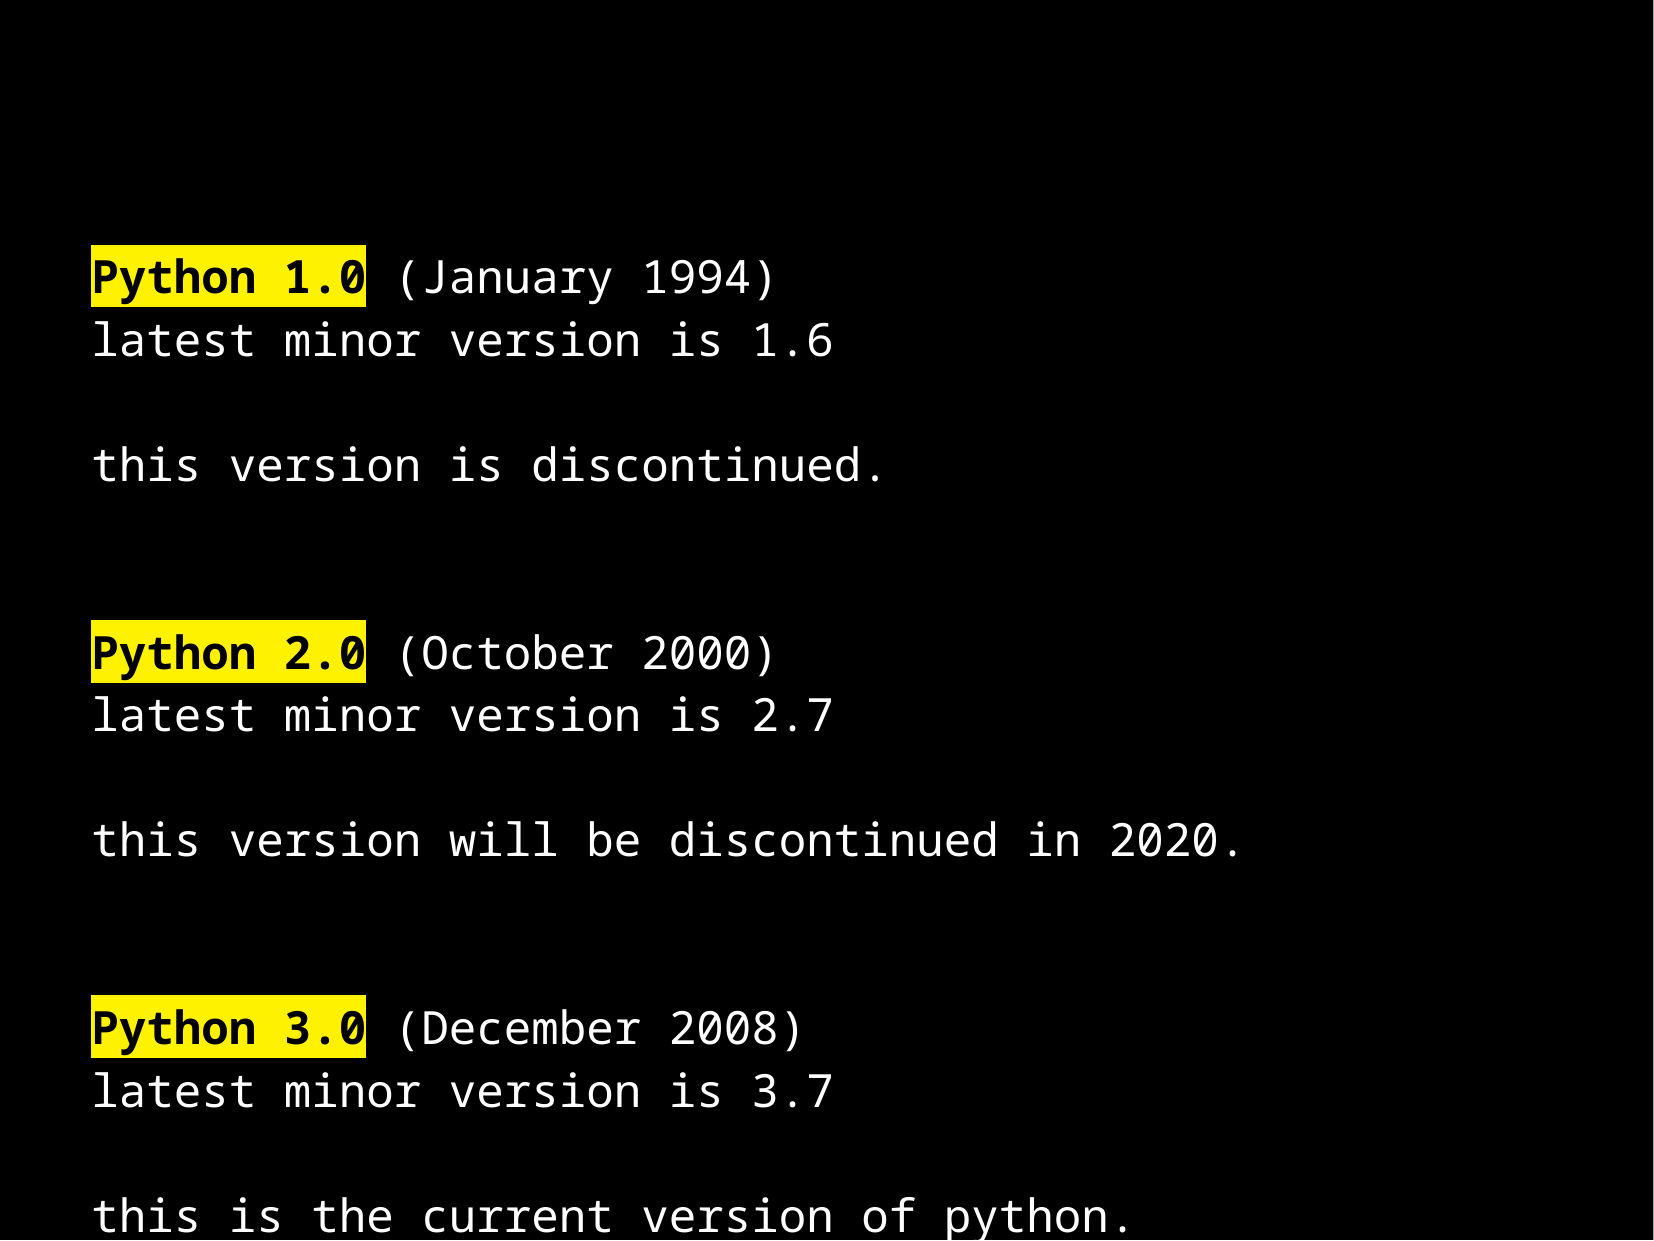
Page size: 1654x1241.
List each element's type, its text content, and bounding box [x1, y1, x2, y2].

text_box Python 1.0 (January 1994) latest minor version is 1.6 this version is discontinued. Python 2.0 (October 2000) latest minor version is 2.7 this version will be discontinued in 2020. Python 3.0 (December 2008) latest minor version is 3.7 this is the current version of python. [76, 237, 1577, 1003]
